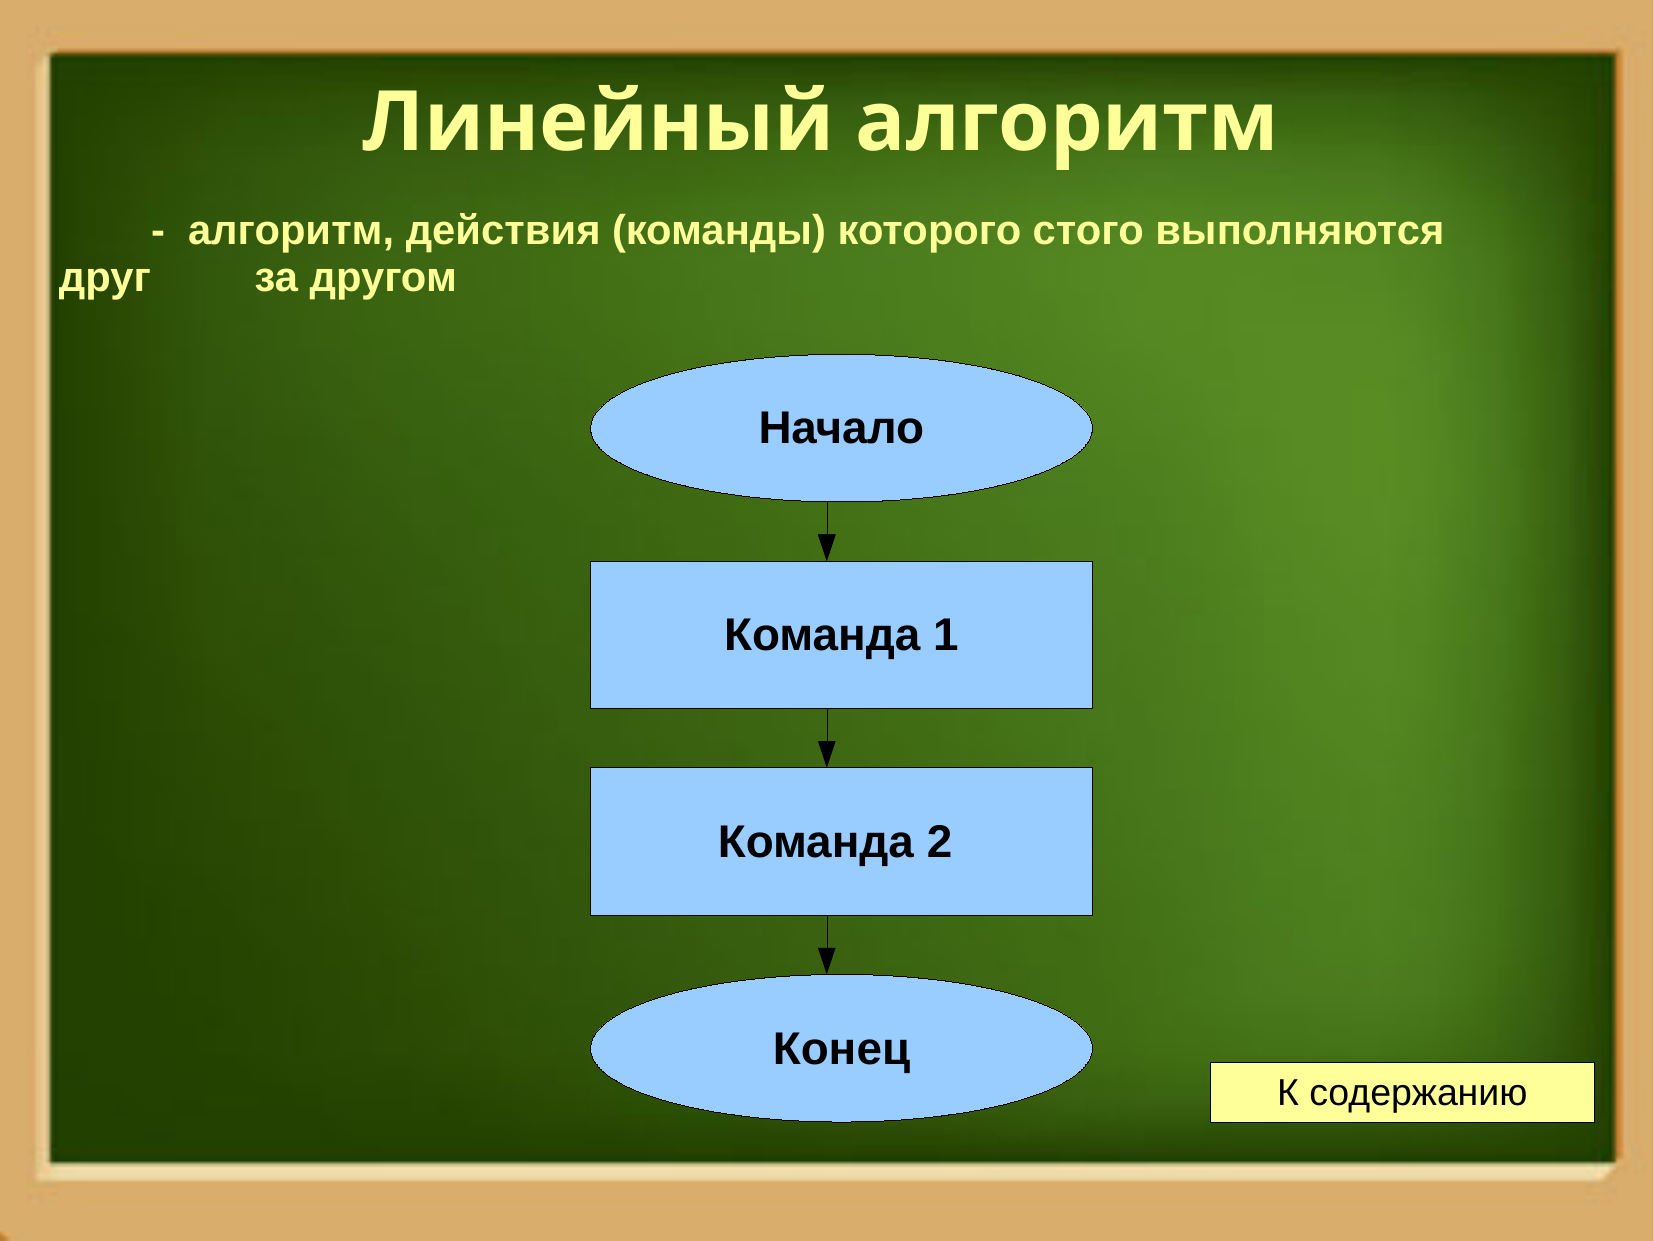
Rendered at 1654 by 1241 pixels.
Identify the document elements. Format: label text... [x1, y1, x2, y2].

text_box Начало [590, 354, 1093, 502]
subtitle - алгоритм, действия (команды) которого стого выполняются друг за другом [59, 177, 1548, 330]
title Линейный алгоритм [76, 59, 1565, 292]
picture [0, 0, 1654, 1241]
text_box Команда 2 [590, 767, 1093, 916]
text_box Команда 1 [590, 561, 1093, 709]
text_box Конец [590, 974, 1093, 1123]
text_box К содержанию [1210, 1062, 1595, 1123]
